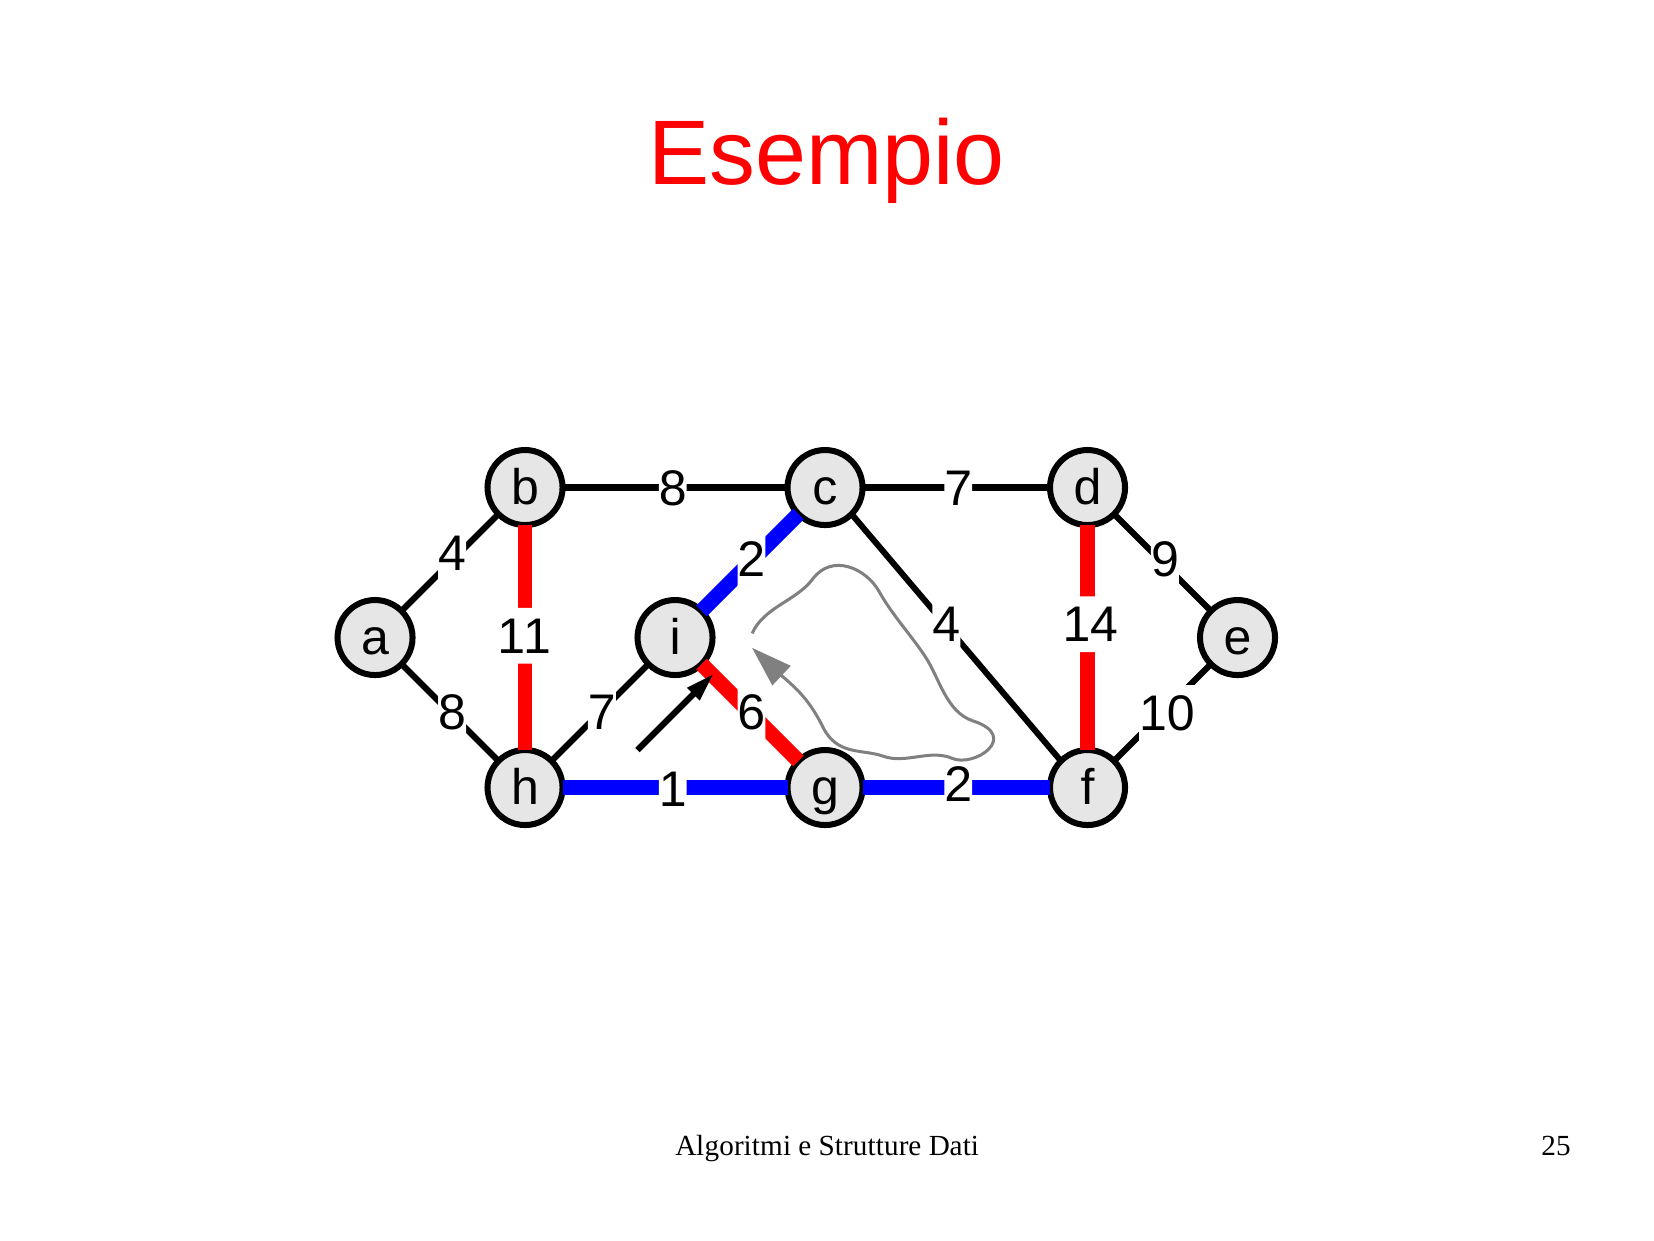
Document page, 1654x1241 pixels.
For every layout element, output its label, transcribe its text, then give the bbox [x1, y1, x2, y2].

text_box g [788, 750, 863, 826]
title Esempio [82, 49, 1571, 257]
text_box 4 [932, 596, 961, 653]
text_box 1 [658, 761, 687, 818]
text_box 4 [438, 525, 467, 581]
text_box b [487, 450, 563, 525]
text_box 11 [497, 607, 557, 664]
text_box 9 [1150, 531, 1179, 588]
text_box e [1200, 600, 1276, 676]
text_box h [487, 750, 563, 826]
text_box 8 [658, 460, 687, 516]
text_box 7 [587, 684, 616, 741]
text_box c [787, 450, 863, 526]
text_box f [1050, 750, 1126, 826]
text_box 8 [438, 684, 467, 741]
text_box 10 [1139, 685, 1195, 741]
text_box a [337, 600, 413, 676]
text_box 2 [737, 531, 766, 588]
text_box 14 [1062, 596, 1119, 653]
text_box d [1050, 450, 1126, 525]
text_box 2 [944, 758, 973, 812]
text_box i [637, 600, 713, 676]
text_box 7 [944, 460, 973, 517]
text_box 6 [737, 684, 766, 741]
